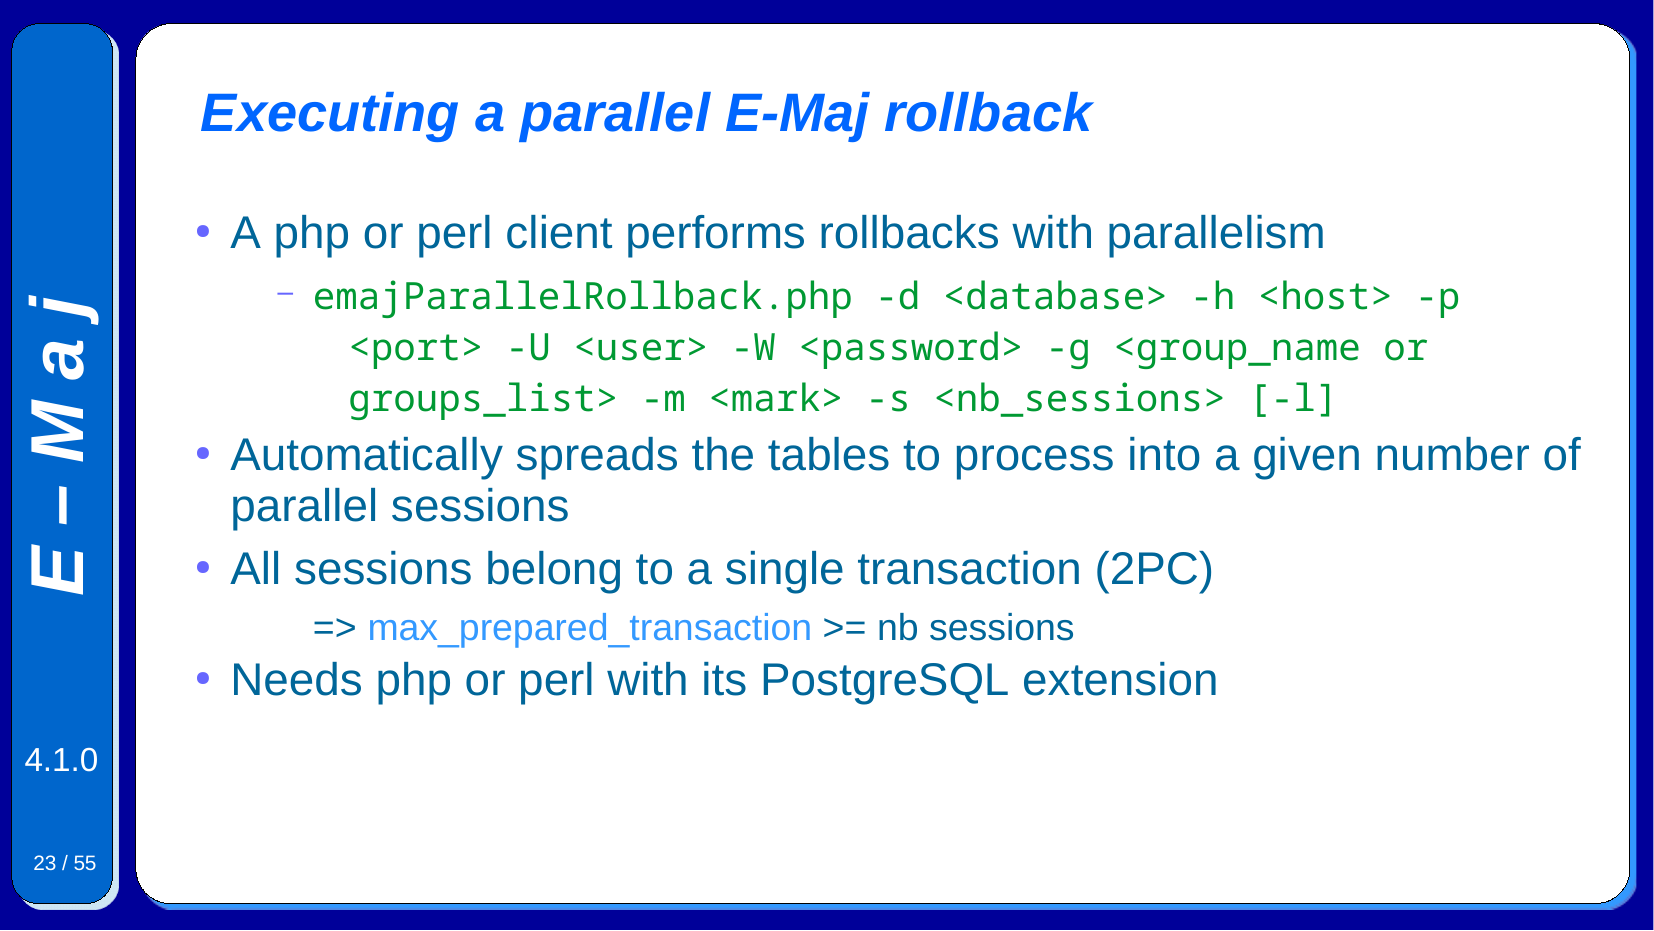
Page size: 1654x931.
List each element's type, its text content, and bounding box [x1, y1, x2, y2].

title Executing a parallel E-Maj rollback [200, 34, 1575, 191]
list A php or perl client performs rollbacks with parallelism emajParallelRollback.php -d <database> -h <host> -p <port> -U <user> -W <password> -g <group_name or groups_list> -m <mark> -s <nb_sessions> [-l] Automatically spreads the tables to process into a given number of parallel sessions All sessions belong to a single transaction (2PC) => max_prepared_transaction >= nb sessions Needs php or perl with its PostgreSQL extension [177, 206, 1587, 827]
